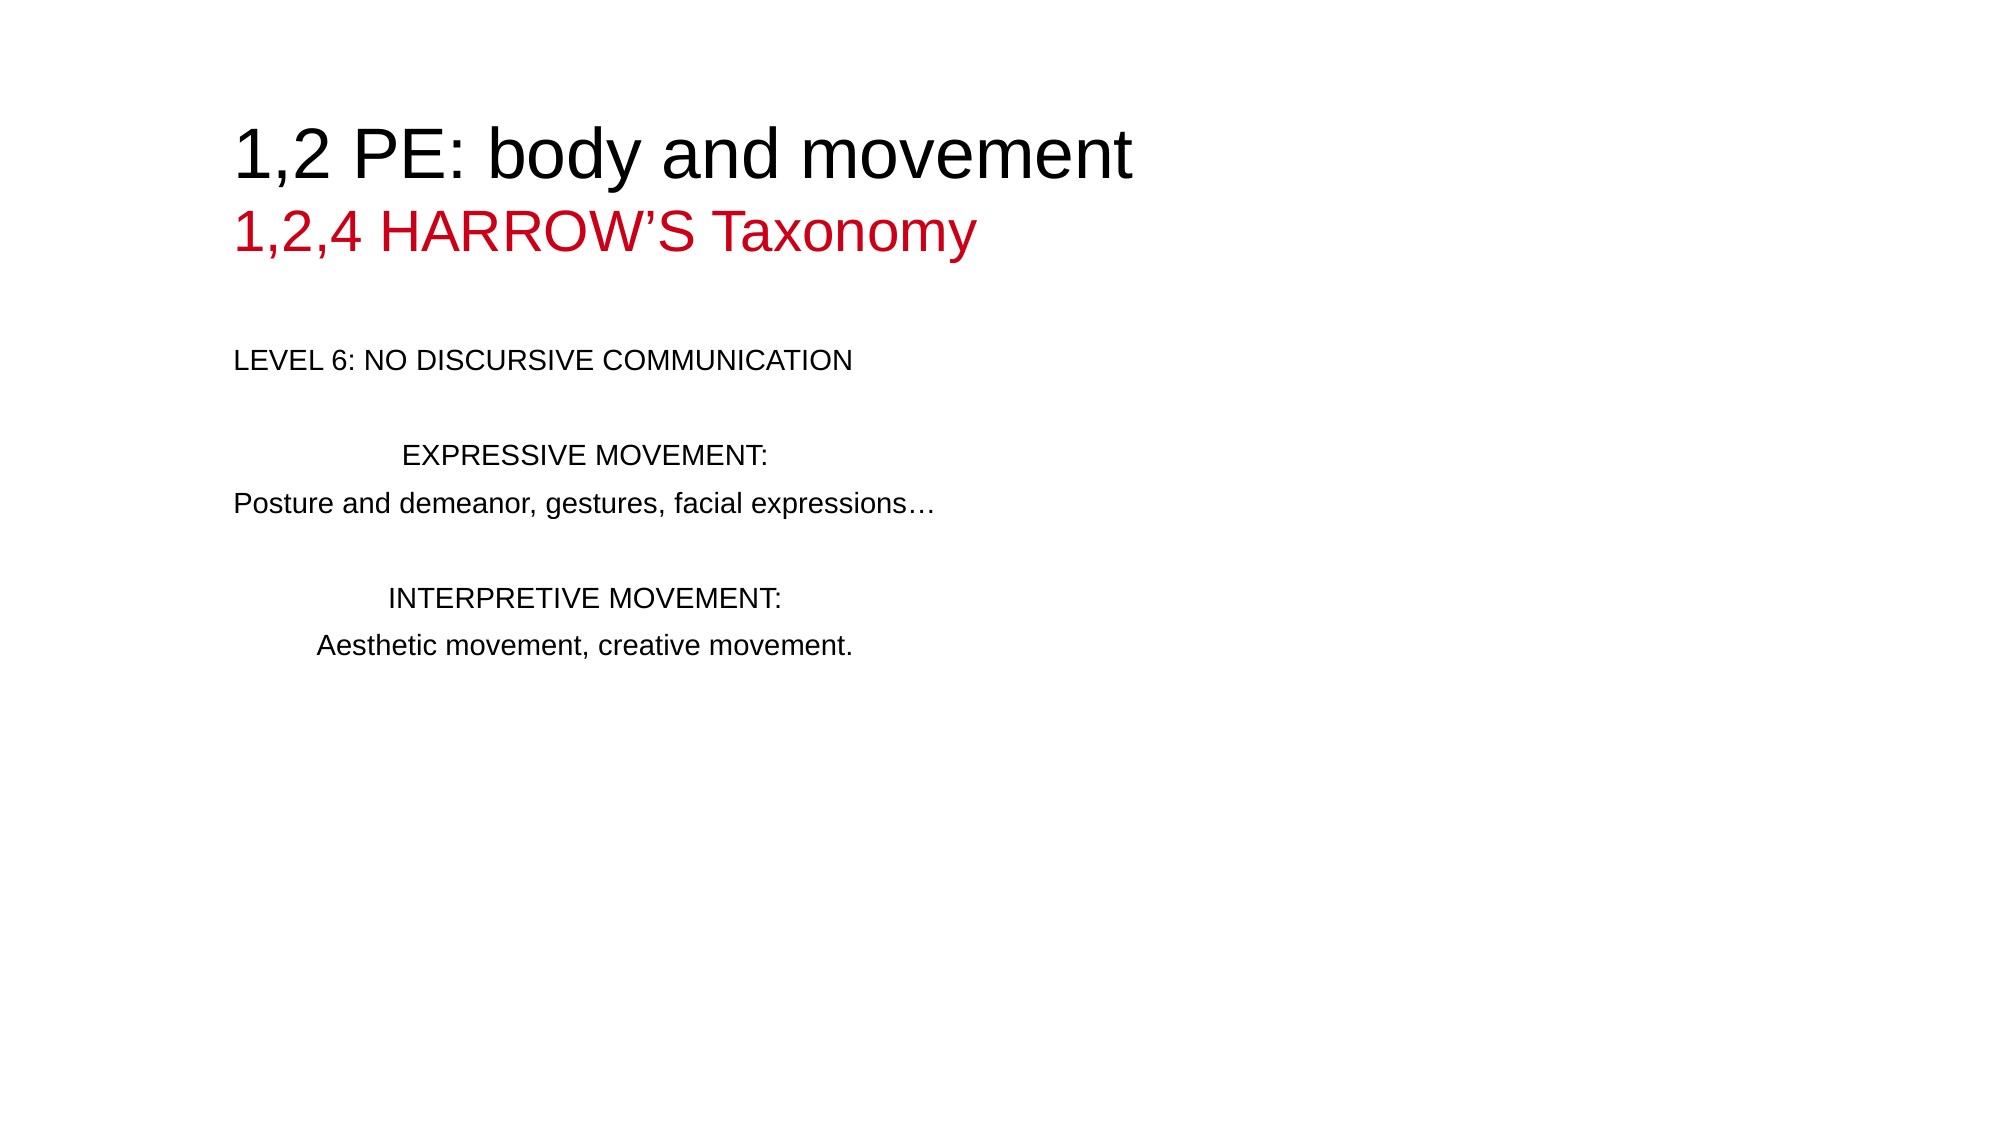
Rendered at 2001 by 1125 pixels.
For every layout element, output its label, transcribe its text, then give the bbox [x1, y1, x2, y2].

subtitle 1,2,4 HARROW’S Taxonomy [233, 193, 1140, 253]
list LEVEL 6: NO DISCURSIVE COMMUNICATION EXPRESSIVE MOVEMENT: Posture and demeanor, gestures, facial expressions… INTERPRETIVE MOVEMENT: Aesthetic movement, creative movement. [233, 341, 1140, 949]
title 1,2 PE: body and movement [233, 91, 1140, 193]
